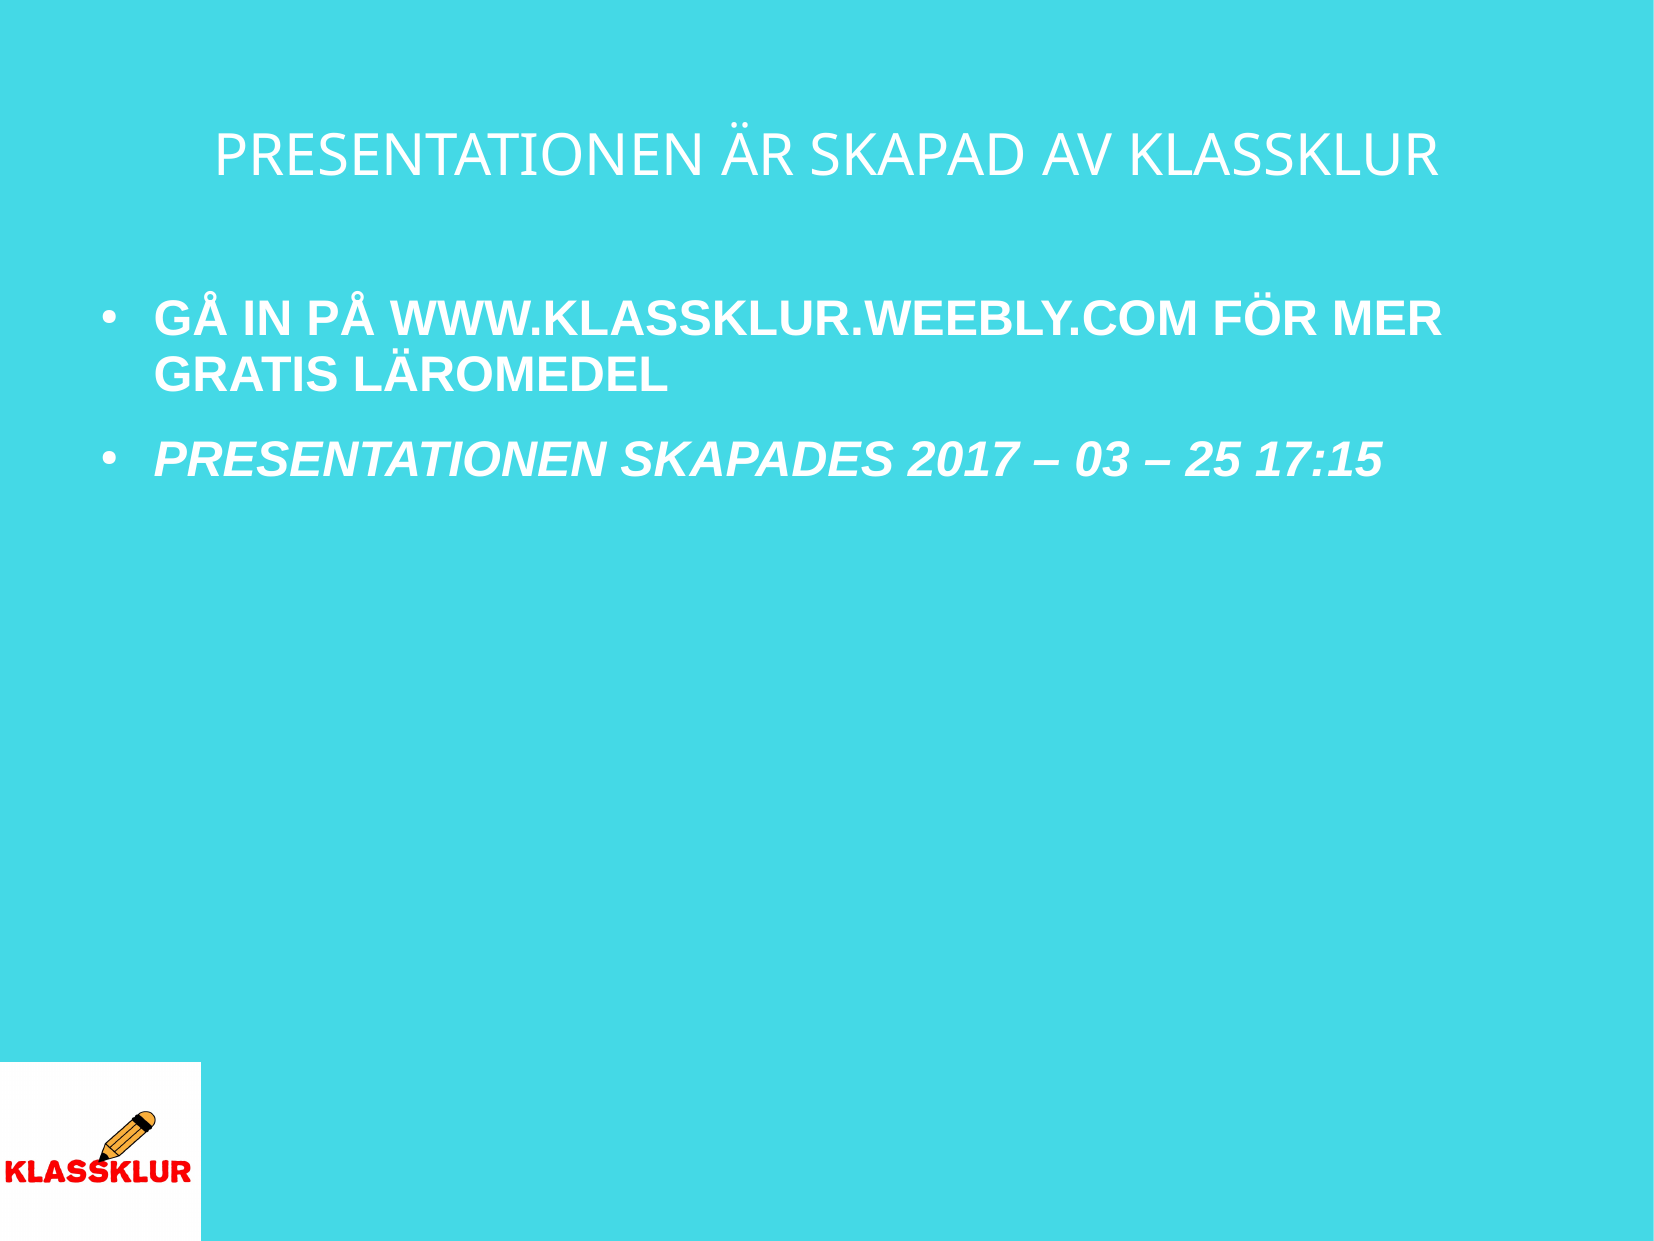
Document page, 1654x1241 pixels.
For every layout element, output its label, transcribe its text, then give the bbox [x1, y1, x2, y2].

title PRESENTATIONEN ÄR SKAPAD AV KLASSKLUR [82, 49, 1571, 257]
picture [0, 0, 1654, 1241]
list GÅ IN PÅ WWW.KLASSKLUR.WEEBLY.COM FÖR MER GRATIS LÄROMEDEL PRESENTATIONEN SKAPADES 2017 – 03 – 25 17:15 [82, 290, 1571, 1109]
